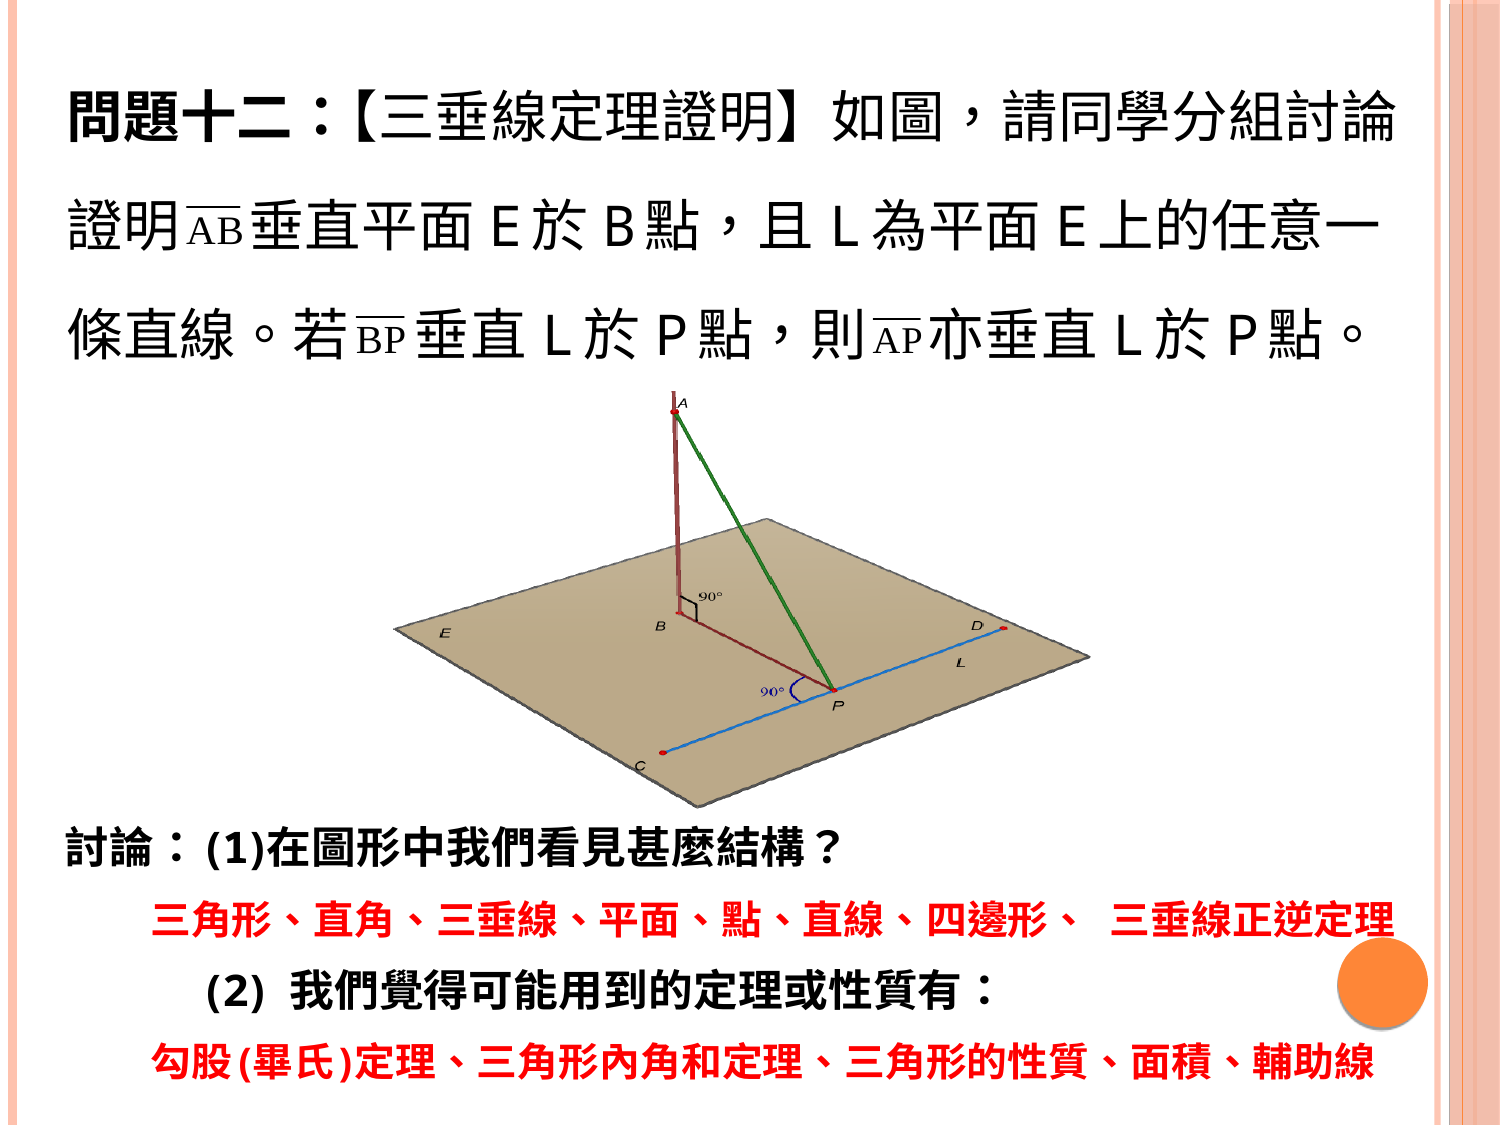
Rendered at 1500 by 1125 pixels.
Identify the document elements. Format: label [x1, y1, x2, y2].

chart [64, 66, 1405, 1101]
